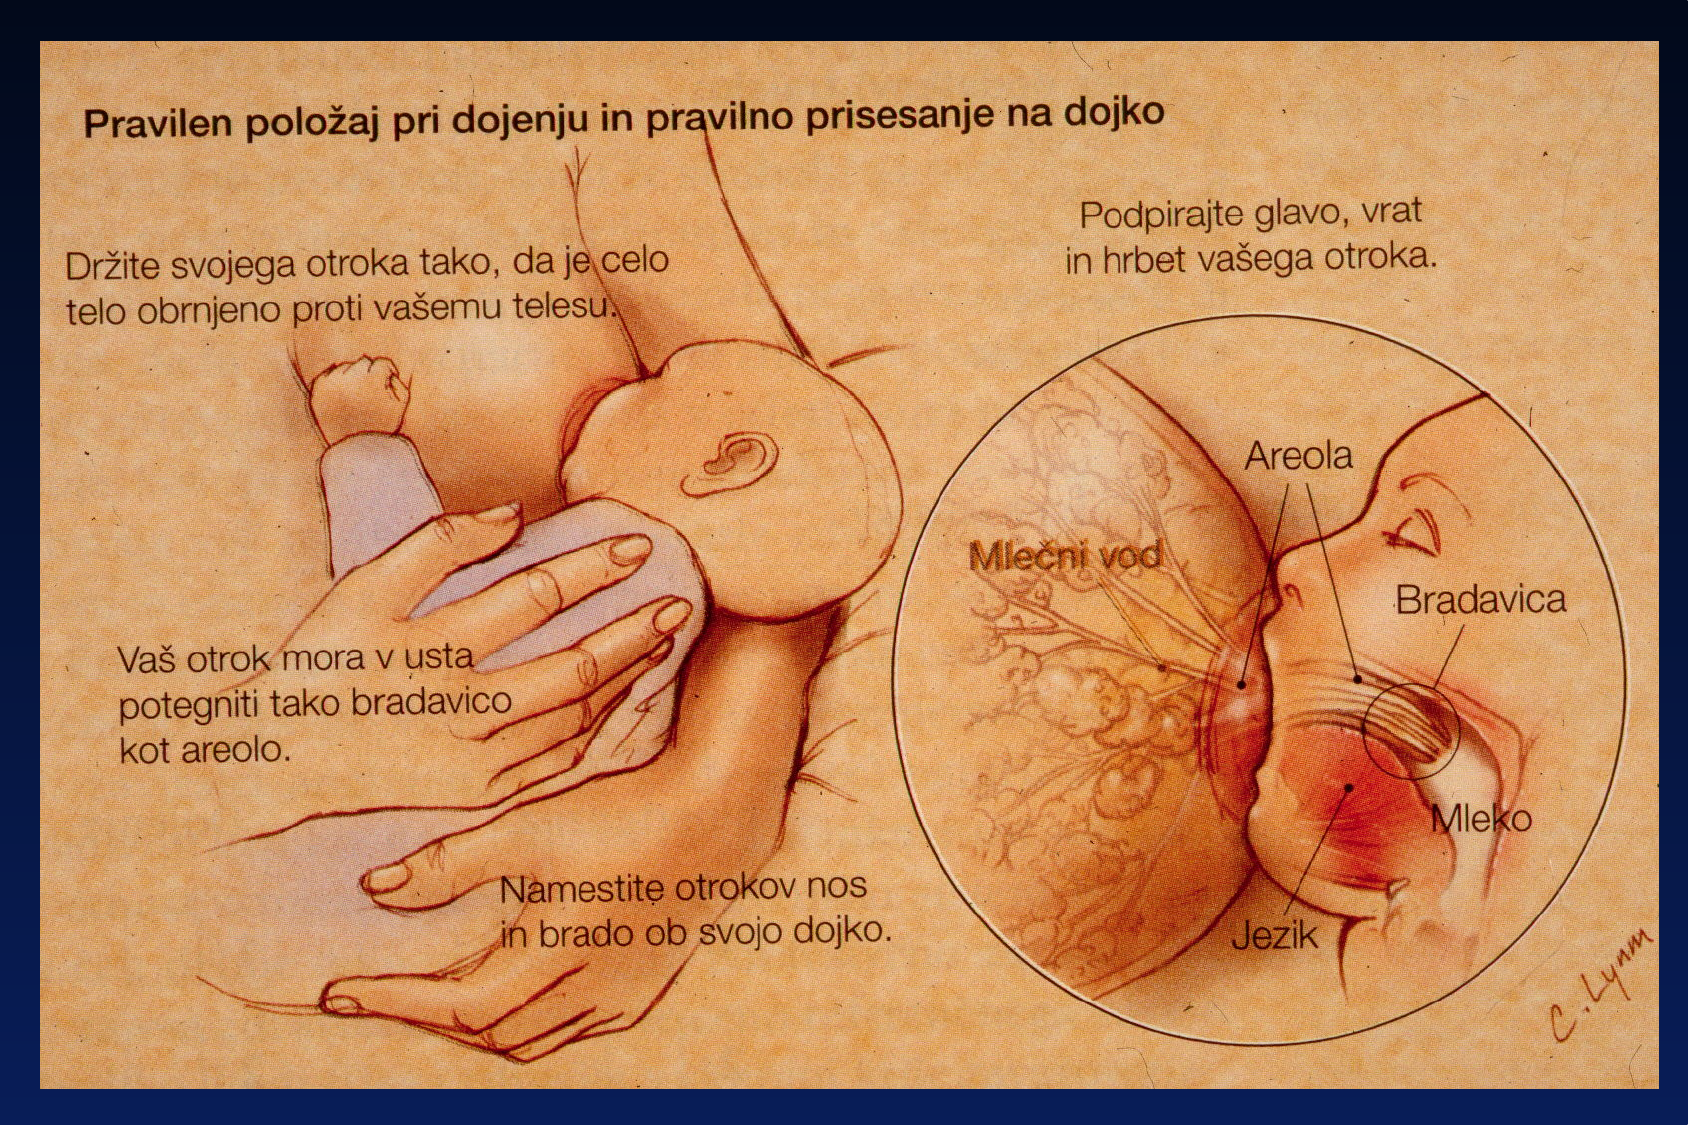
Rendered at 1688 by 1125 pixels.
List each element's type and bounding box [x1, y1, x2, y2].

picture [40, 41, 1659, 1089]
